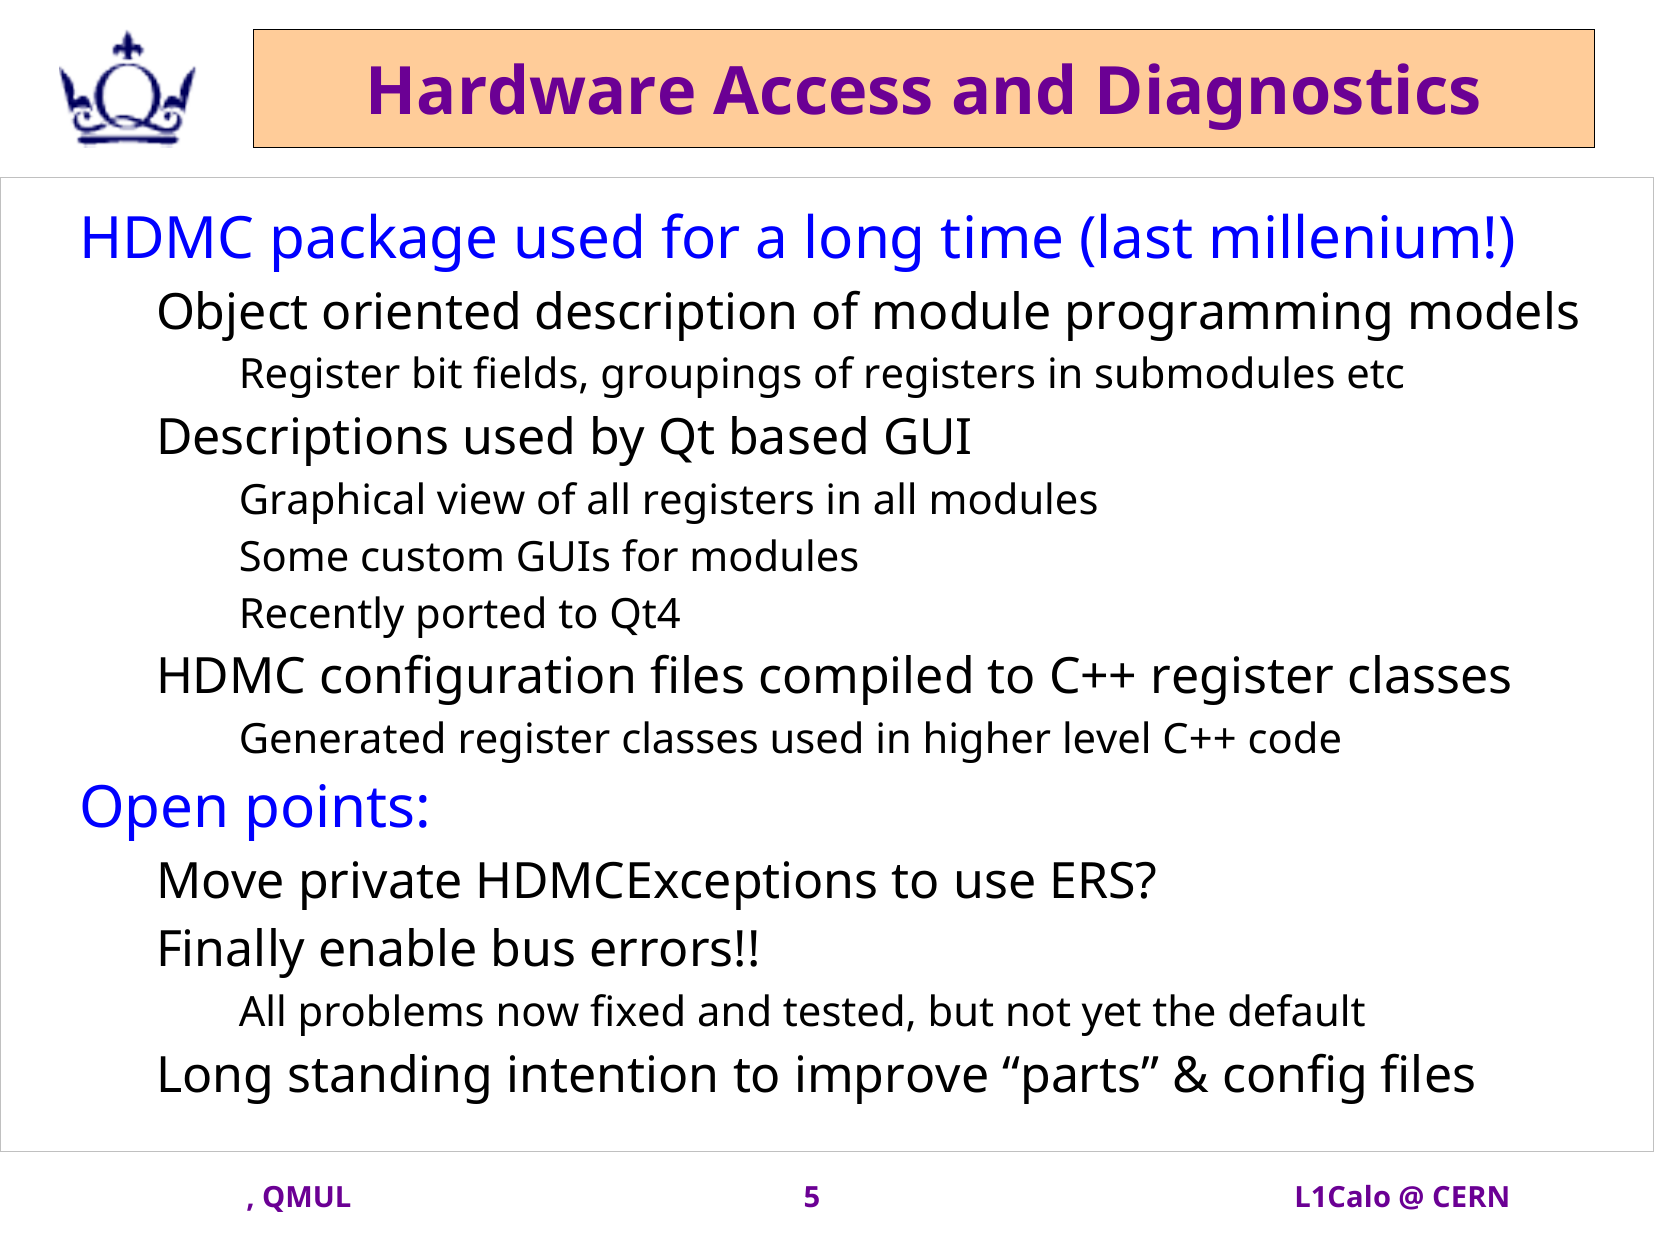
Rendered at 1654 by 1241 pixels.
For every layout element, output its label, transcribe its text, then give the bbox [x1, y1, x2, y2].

list HDMC package used for a long time (last millenium!) Object oriented description of module programming models Register bit fields, groupings of registers in submodules etc Descriptions used by Qt based GUI Graphical view of all registers in all modules Some custom GUIs for modules Recently ported to Qt4 HDMC configuration files compiled to C++ register classes Generated register classes used in higher level C++ code Open points: Move private HDMCExceptions to use ERS? Finally enable bus errors!! All problems now fixed and tested, but not yet the default Long standing intention to improve “parts” & config files [61, 196, 1605, 1126]
title Hardware Access and Diagnostics [253, 29, 1595, 148]
picture [59, 29, 200, 148]
